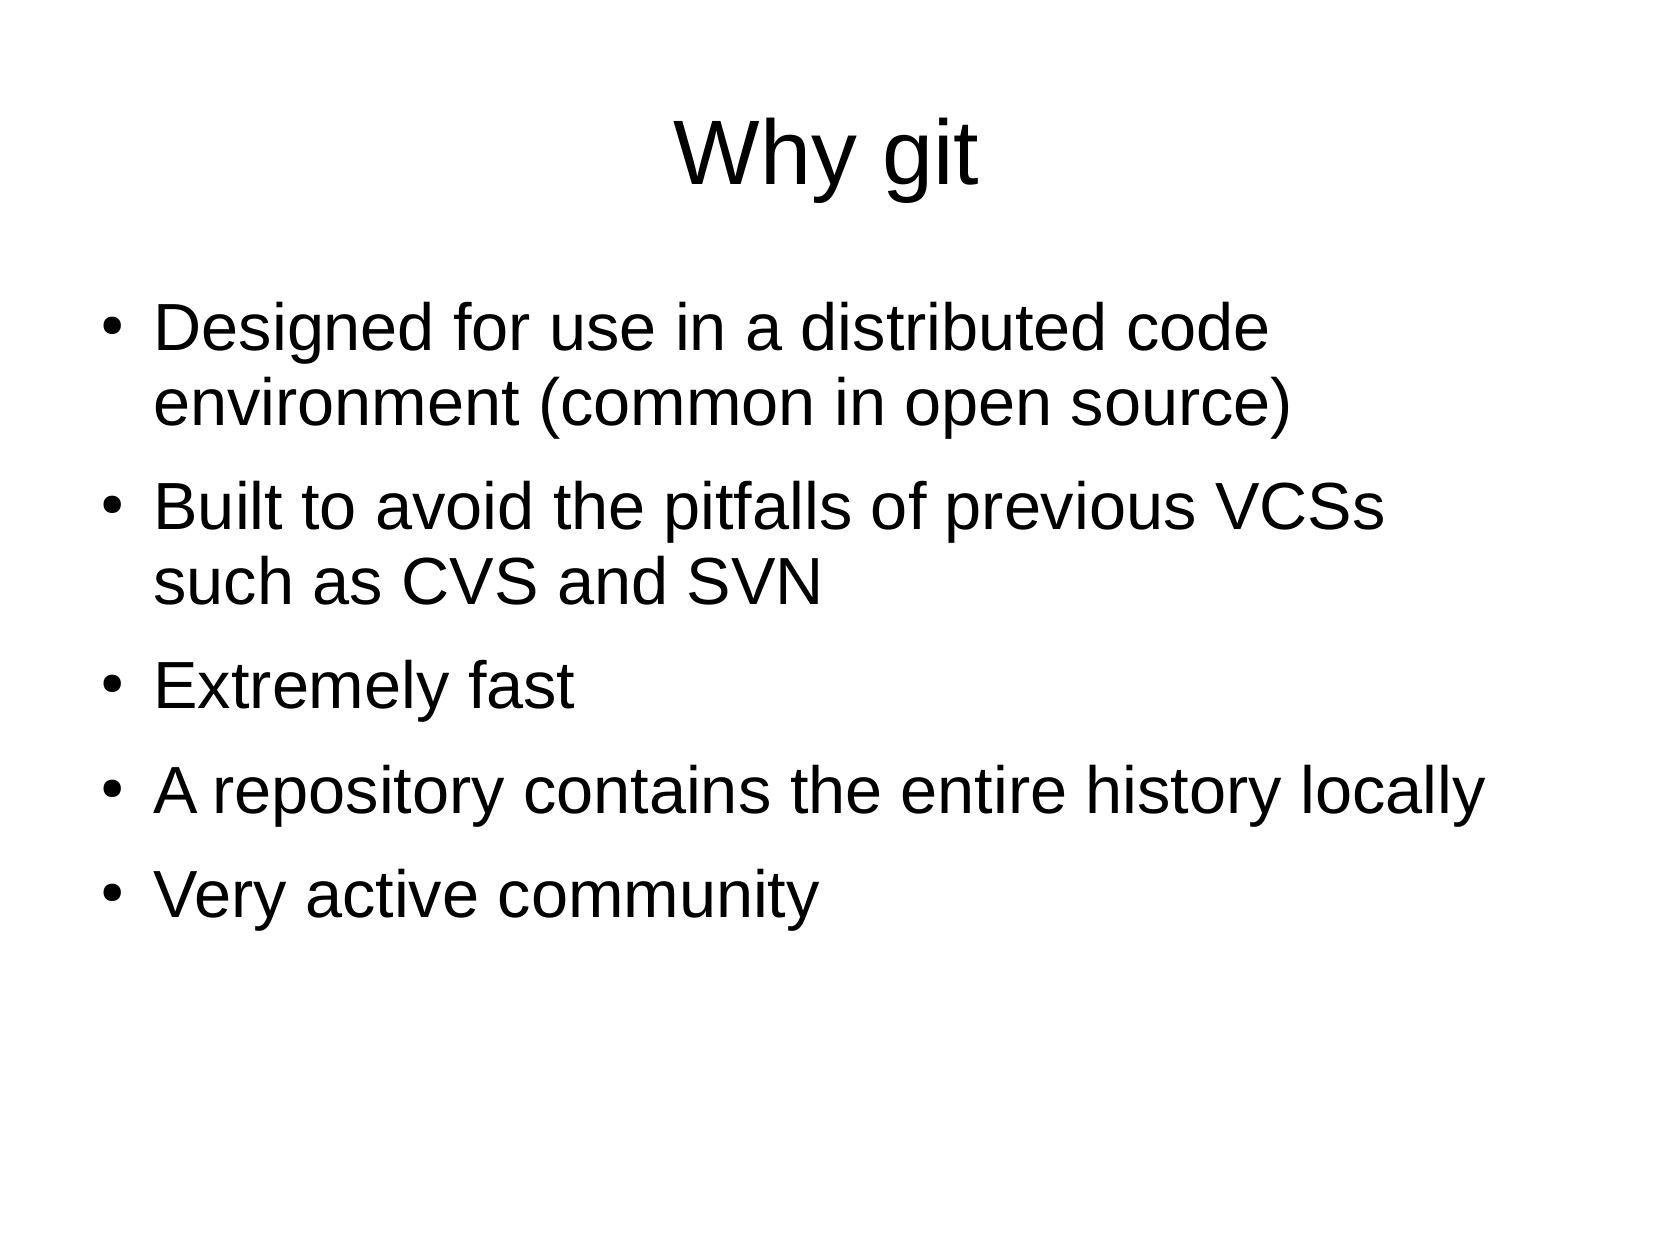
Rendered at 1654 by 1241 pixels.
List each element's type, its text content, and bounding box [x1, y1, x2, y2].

list Designed for use in a distributed code environment (common in open source) Built to avoid the pitfalls of previous VCSs such as CVS and SVN Extremely fast A repository contains the entire history locally Very active community [82, 290, 1538, 1010]
title Why git [82, 49, 1571, 257]
